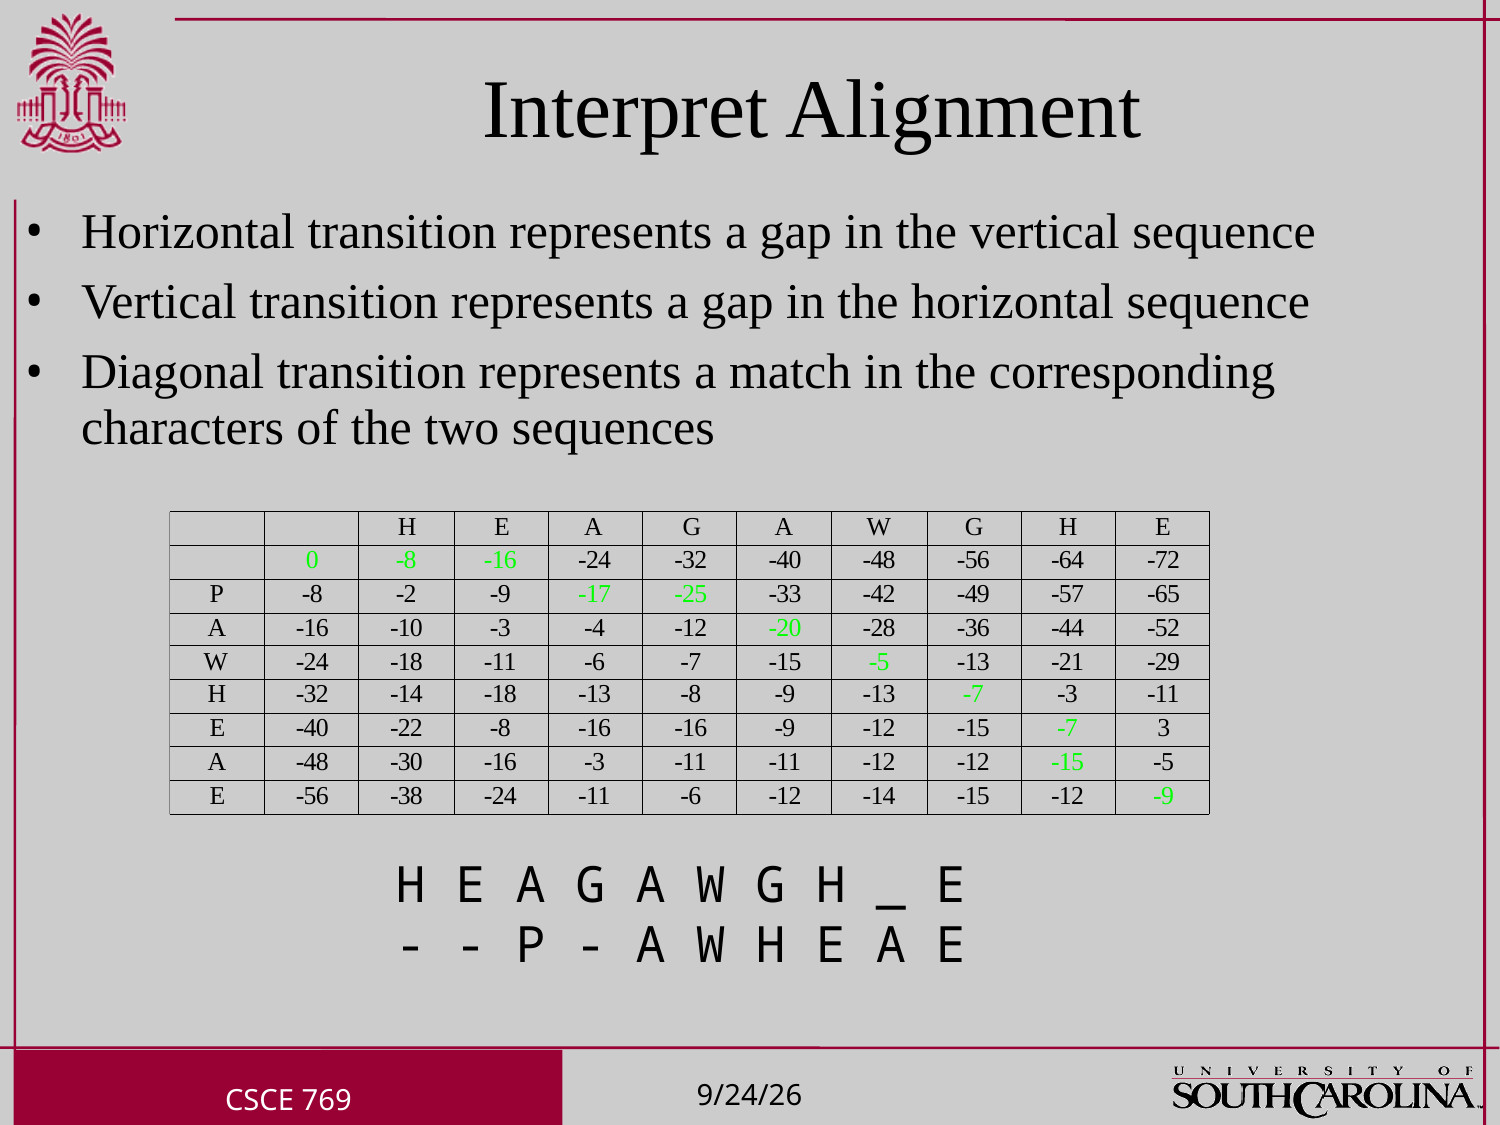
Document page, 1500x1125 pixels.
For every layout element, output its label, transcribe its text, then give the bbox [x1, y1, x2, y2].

picture [12, 12, 131, 155]
picture [1162, 1050, 1483, 1125]
list Horizontal transition represents a gap in the vertical sequence Vertical transition represents a gap in the horizontal sequence Diagonal transition represents a match in the corresponding characters of the two sequences [24, 200, 1476, 488]
chart [169, 511, 1220, 821]
text_box H E A G A W G H _ E - - P - A W H E A E [380, 844, 1094, 980]
title Interpret Alignment [174, 24, 1450, 188]
